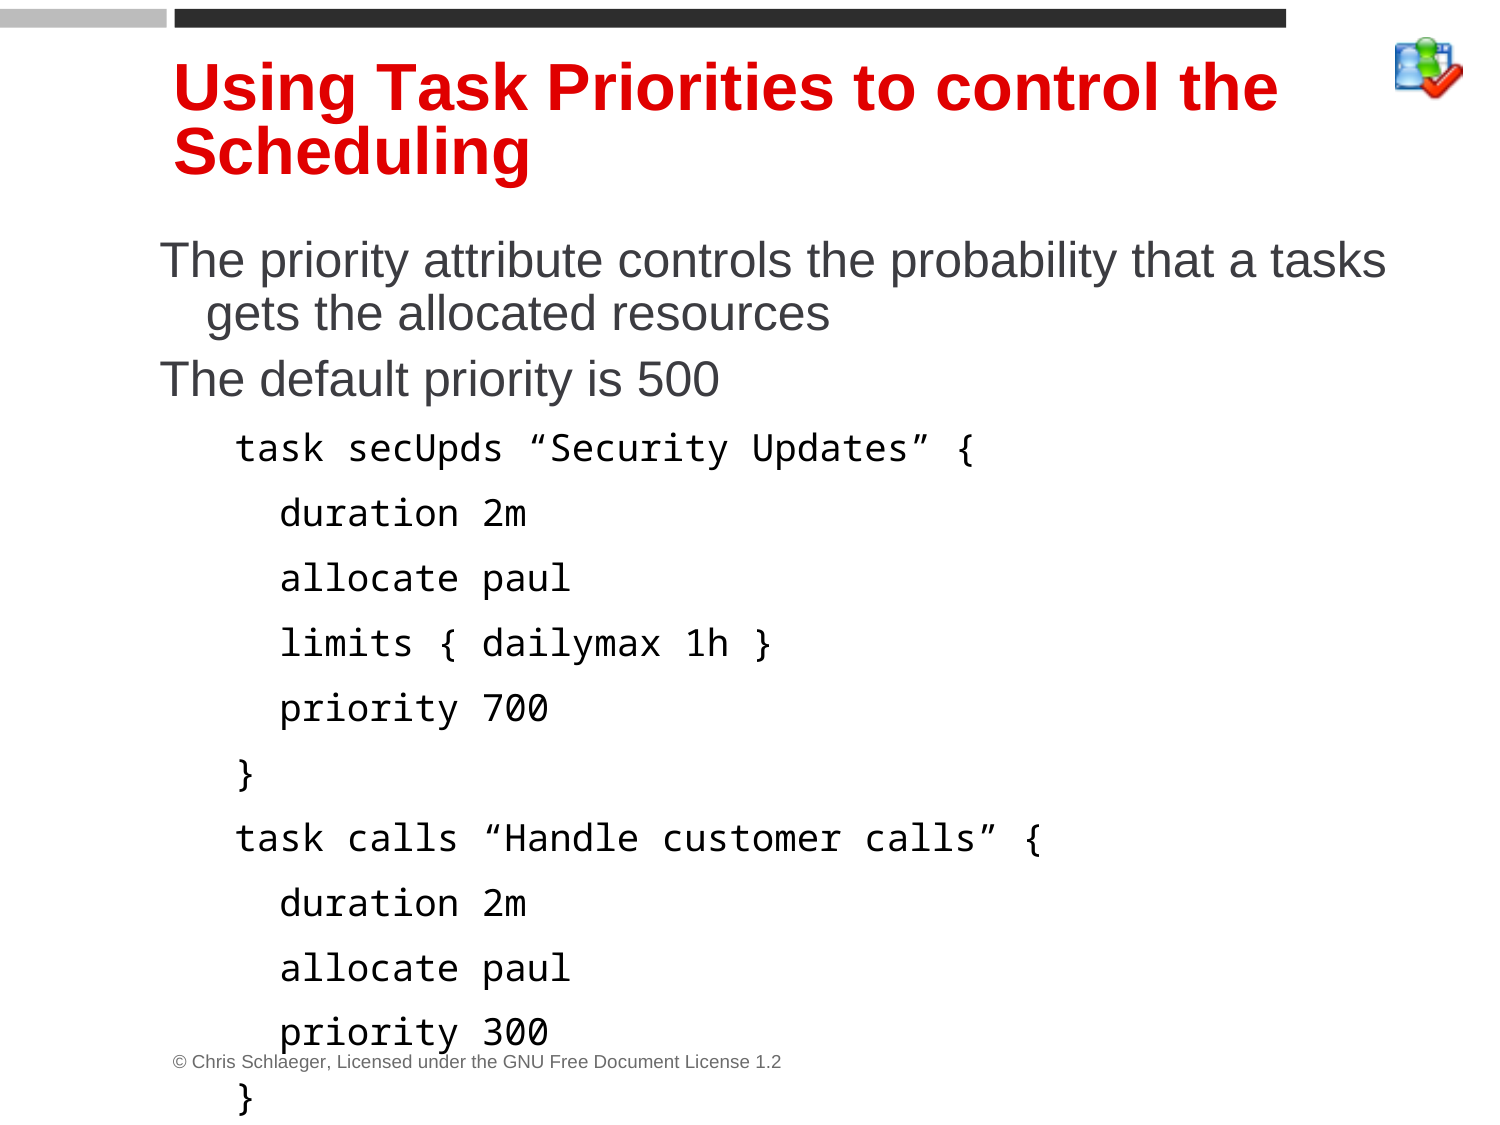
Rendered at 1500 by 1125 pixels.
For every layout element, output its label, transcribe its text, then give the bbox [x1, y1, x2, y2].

picture [1395, 37, 1463, 105]
list The priority attribute controls the probability that a tasks gets the allocated resources The default priority is 500 task secUpds “Security Updates” { duration 2m allocate paul limits { dailymax 1h } priority 700 } task calls “Handle customer calls” { duration 2m allocate paul priority 300 } [159, 234, 1395, 1081]
title Using Task Priorities to control the Scheduling [173, 29, 1395, 217]
